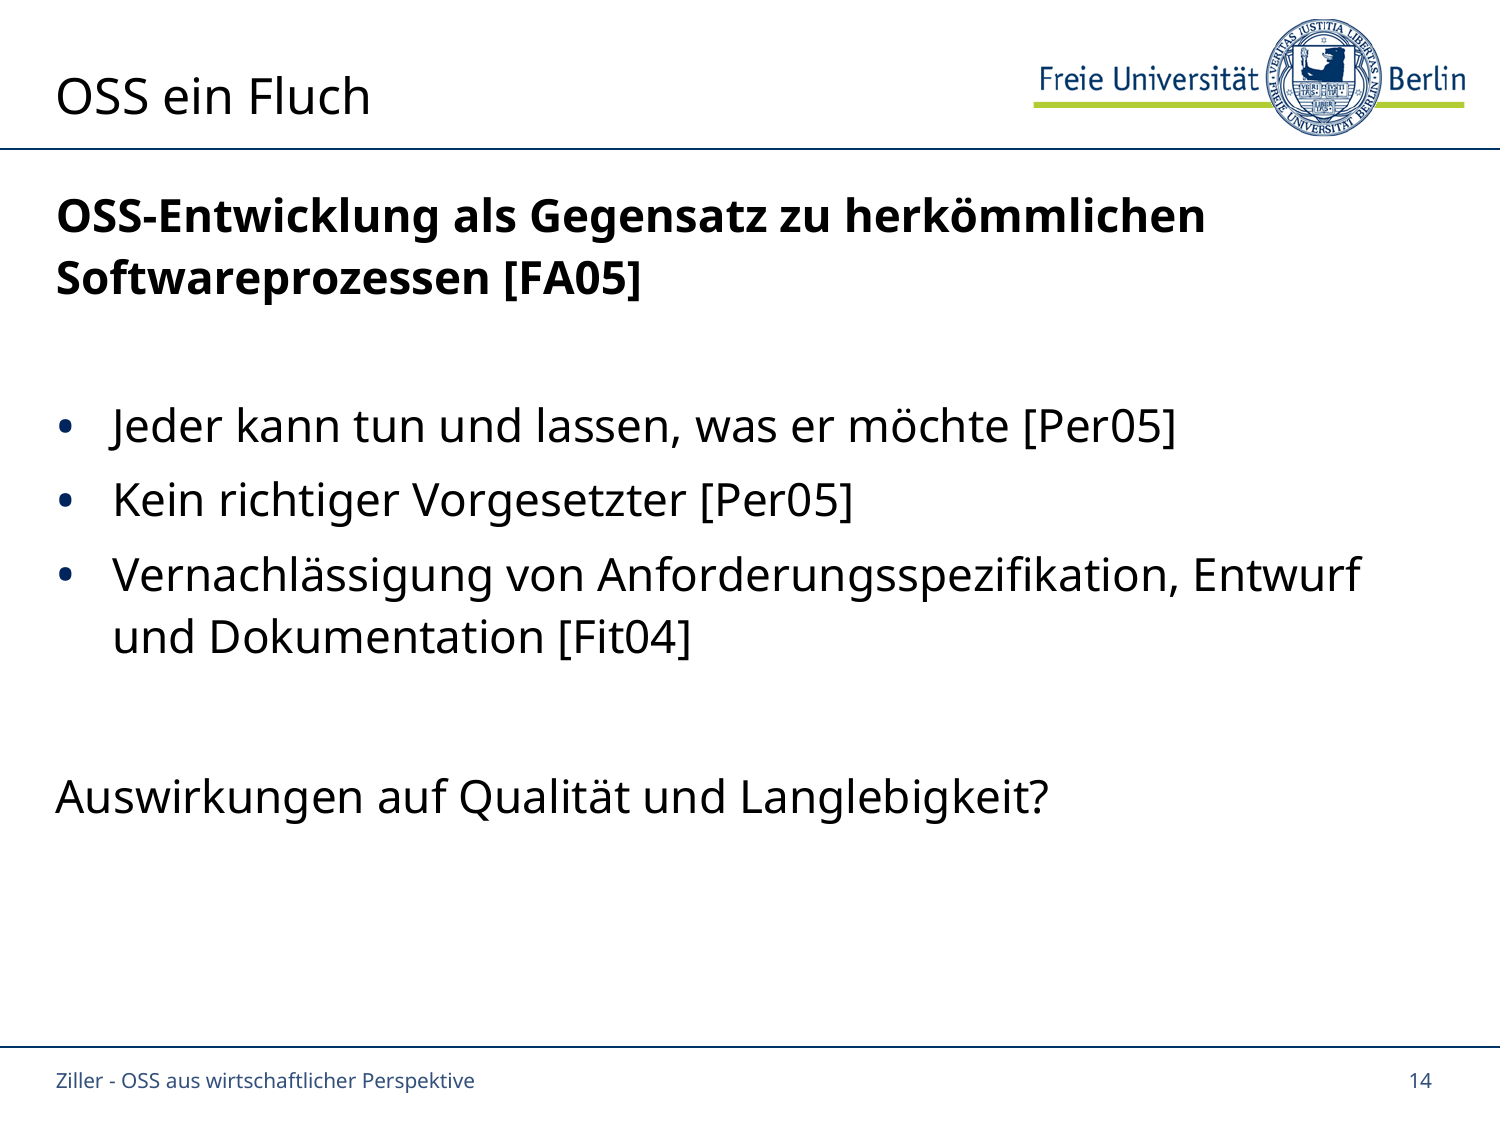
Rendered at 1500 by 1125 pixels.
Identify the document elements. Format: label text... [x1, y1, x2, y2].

list OSS-Entwicklung als Gegensatz zu herkömmlichen Softwareprozessen [FA05] Jeder kann tun und lassen, was er möchte [Per05] Kein richtiger Vorgesetzter [Per05] Vernachlässigung von Anforderungsspezifikation, Entwurf und Dokumentation [Fit04] Auswirkungen auf Qualität und Langlebigkeit? [41, 175, 1447, 1039]
title OSS ein Fluch [41, 0, 1016, 138]
picture [1033, 19, 1470, 137]
